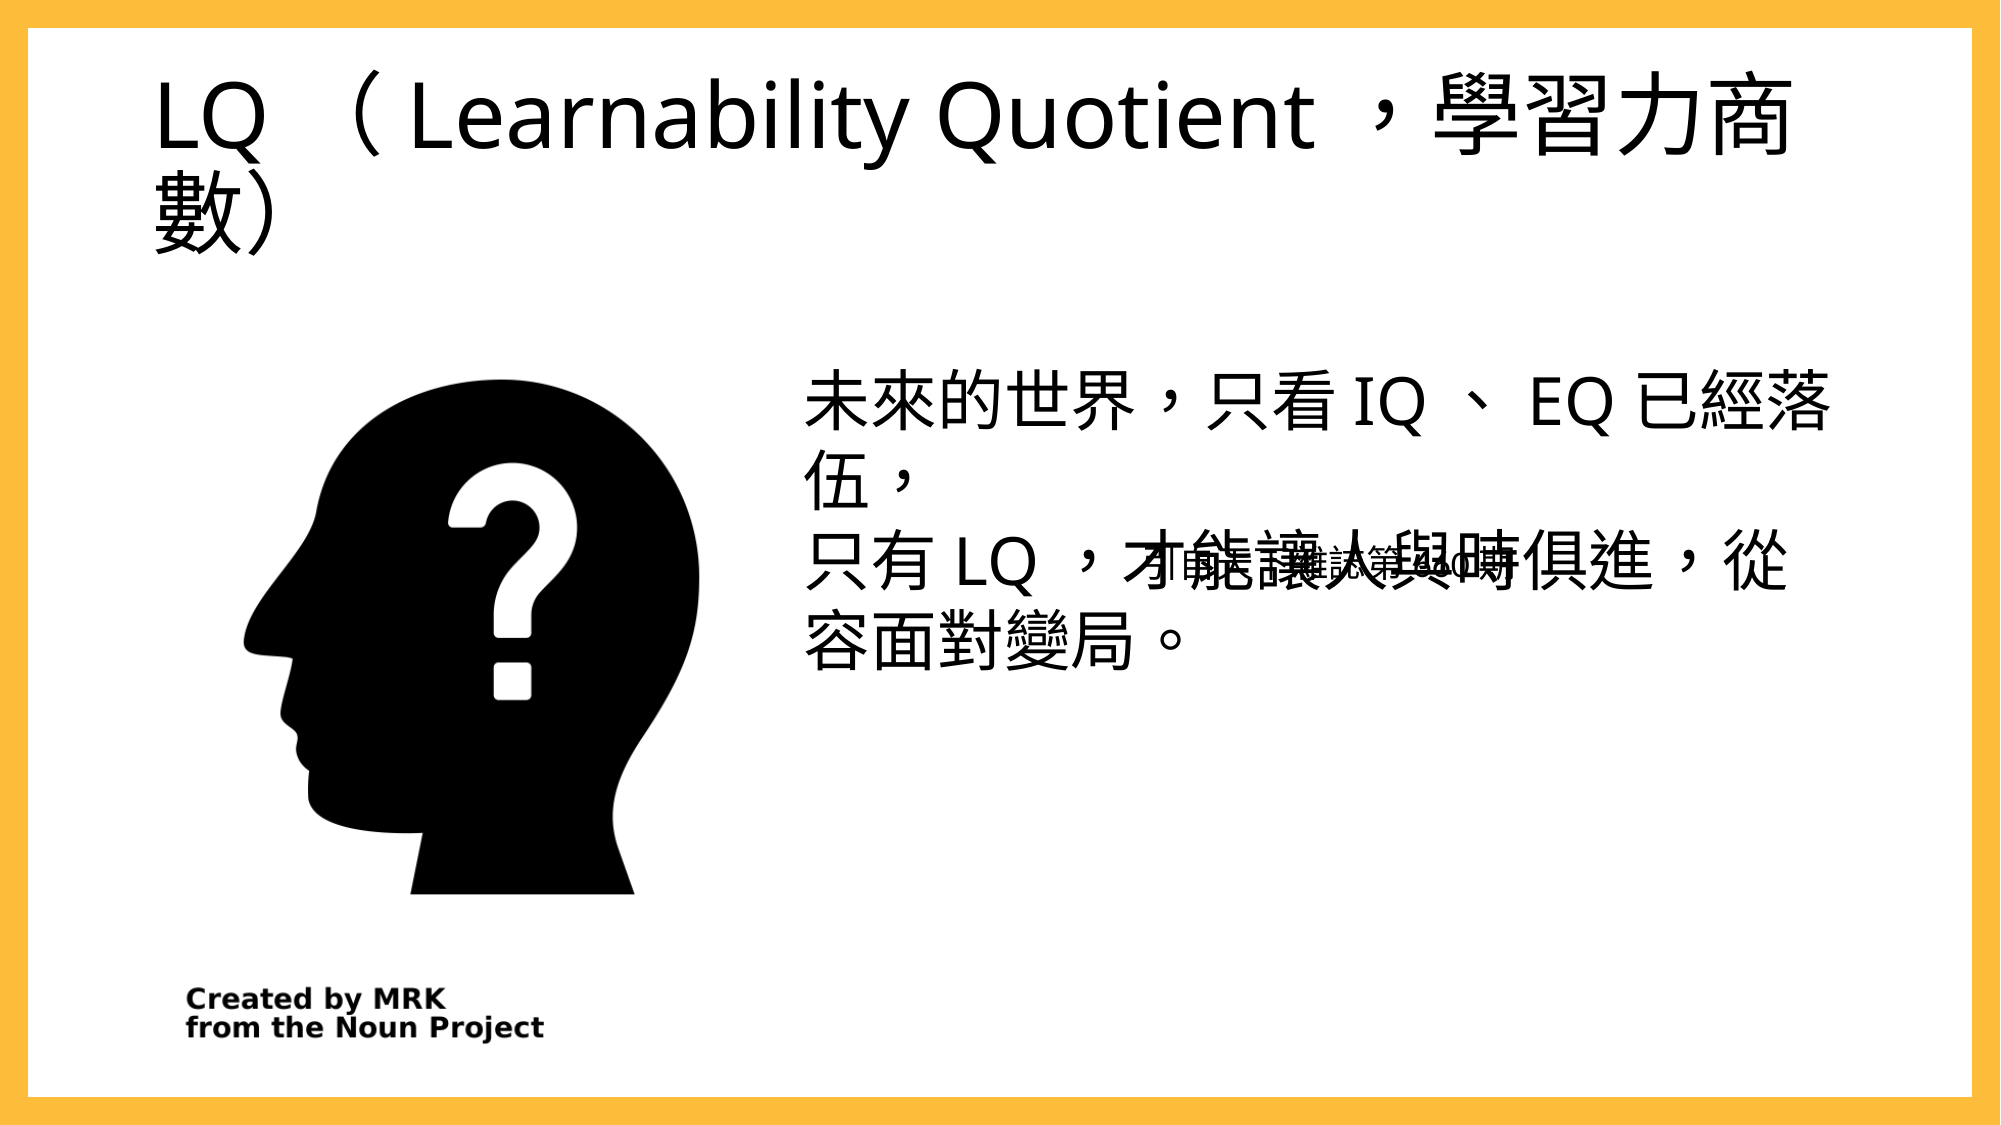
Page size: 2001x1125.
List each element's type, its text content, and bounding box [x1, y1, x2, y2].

title LQ（Learnability Quotient，學習力商數） [137, 59, 1863, 278]
text_box 未來的世界，只看IQ、EQ已經落伍， 只有LQ，才能讓人與時俱進，從容面對變局。 [789, 351, 1863, 686]
picture [114, 351, 829, 1066]
text_box 引自天下雜誌第660期 [1126, 532, 1939, 592]
